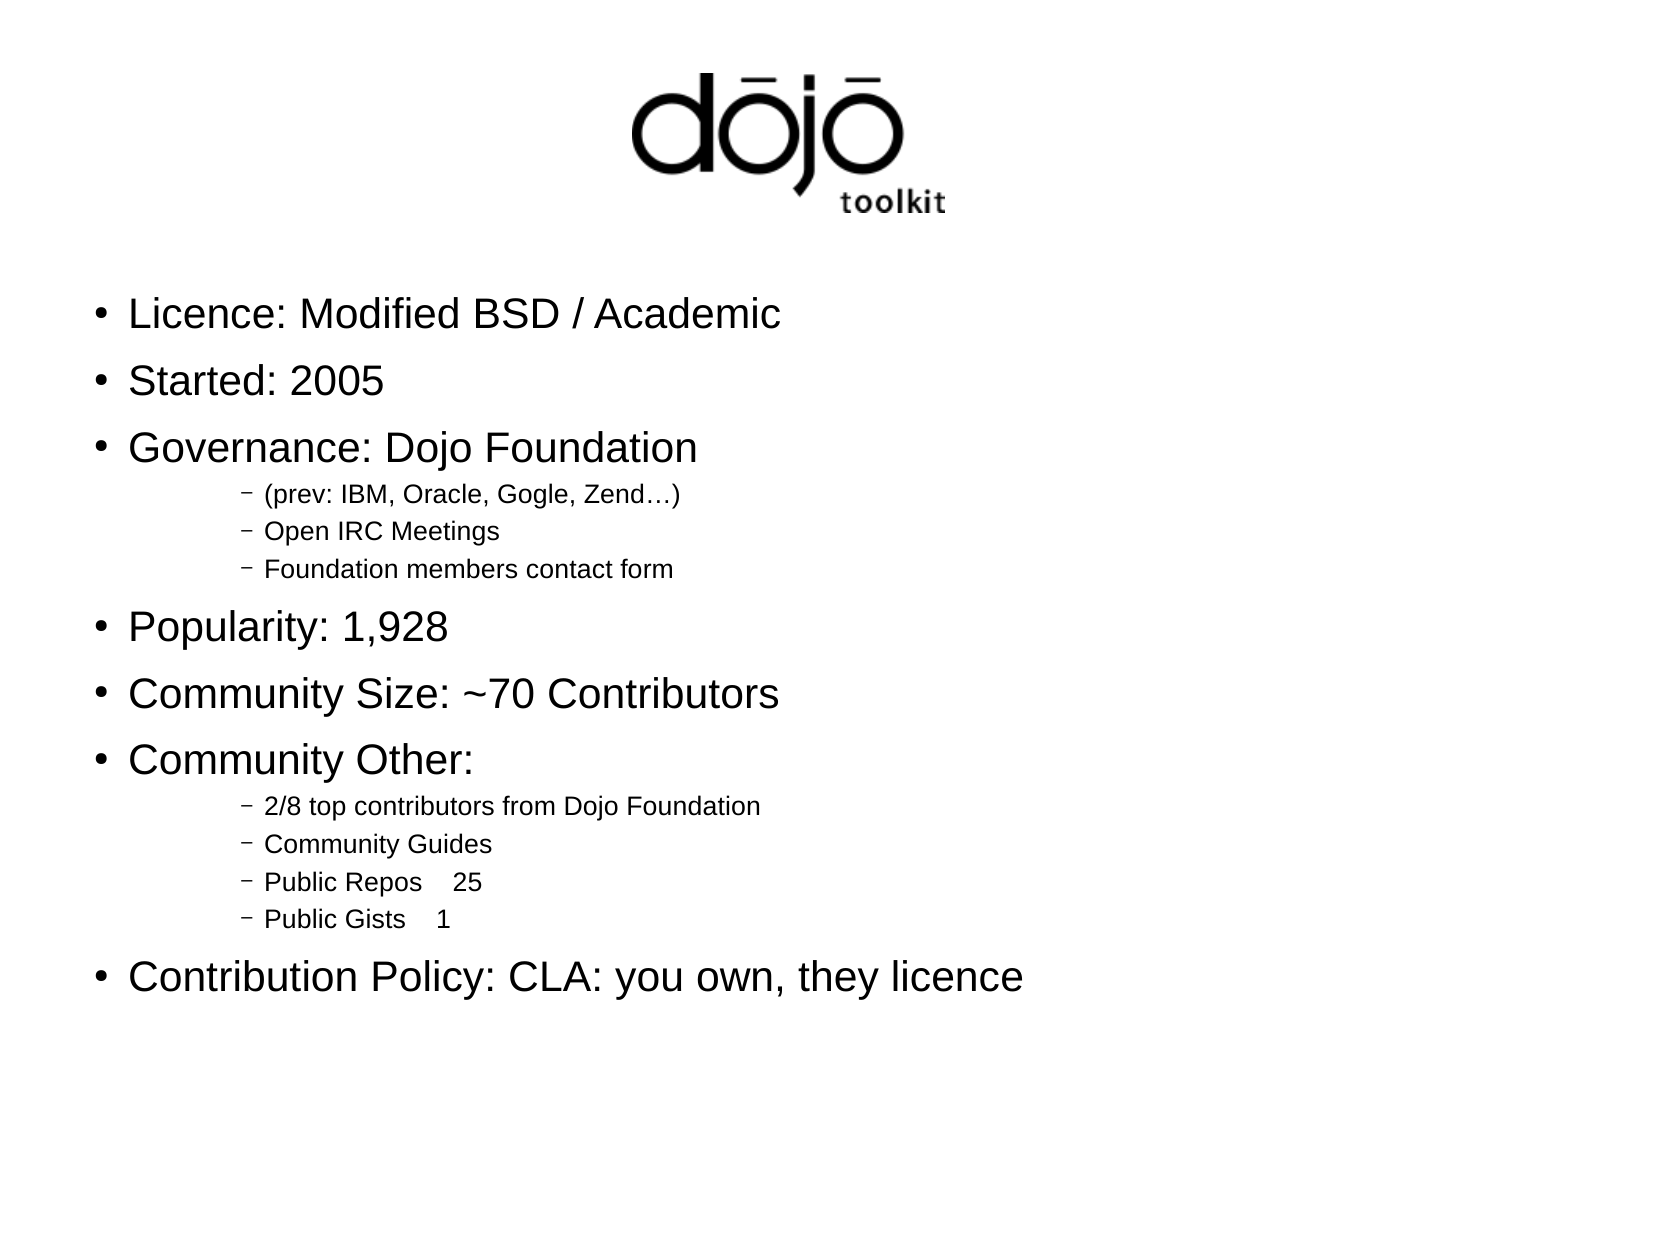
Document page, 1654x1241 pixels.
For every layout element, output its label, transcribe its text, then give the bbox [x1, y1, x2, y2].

picture [632, 73, 945, 213]
list Licence: Modified BSD / Academic Started: 2005 Governance: Dojo Foundation (prev: IBM, Oracle, Gogle, Zend…) Open IRC Meetings Foundation members contact form Popularity: 1,928 Community Size: ~70 Contributors Community Other: 2/8 top contributors from Dojo Foundation Community Guides Public Repos 25 Public Gists 1 Contribution Policy: CLA: you own, they licence [82, 290, 1571, 1010]
